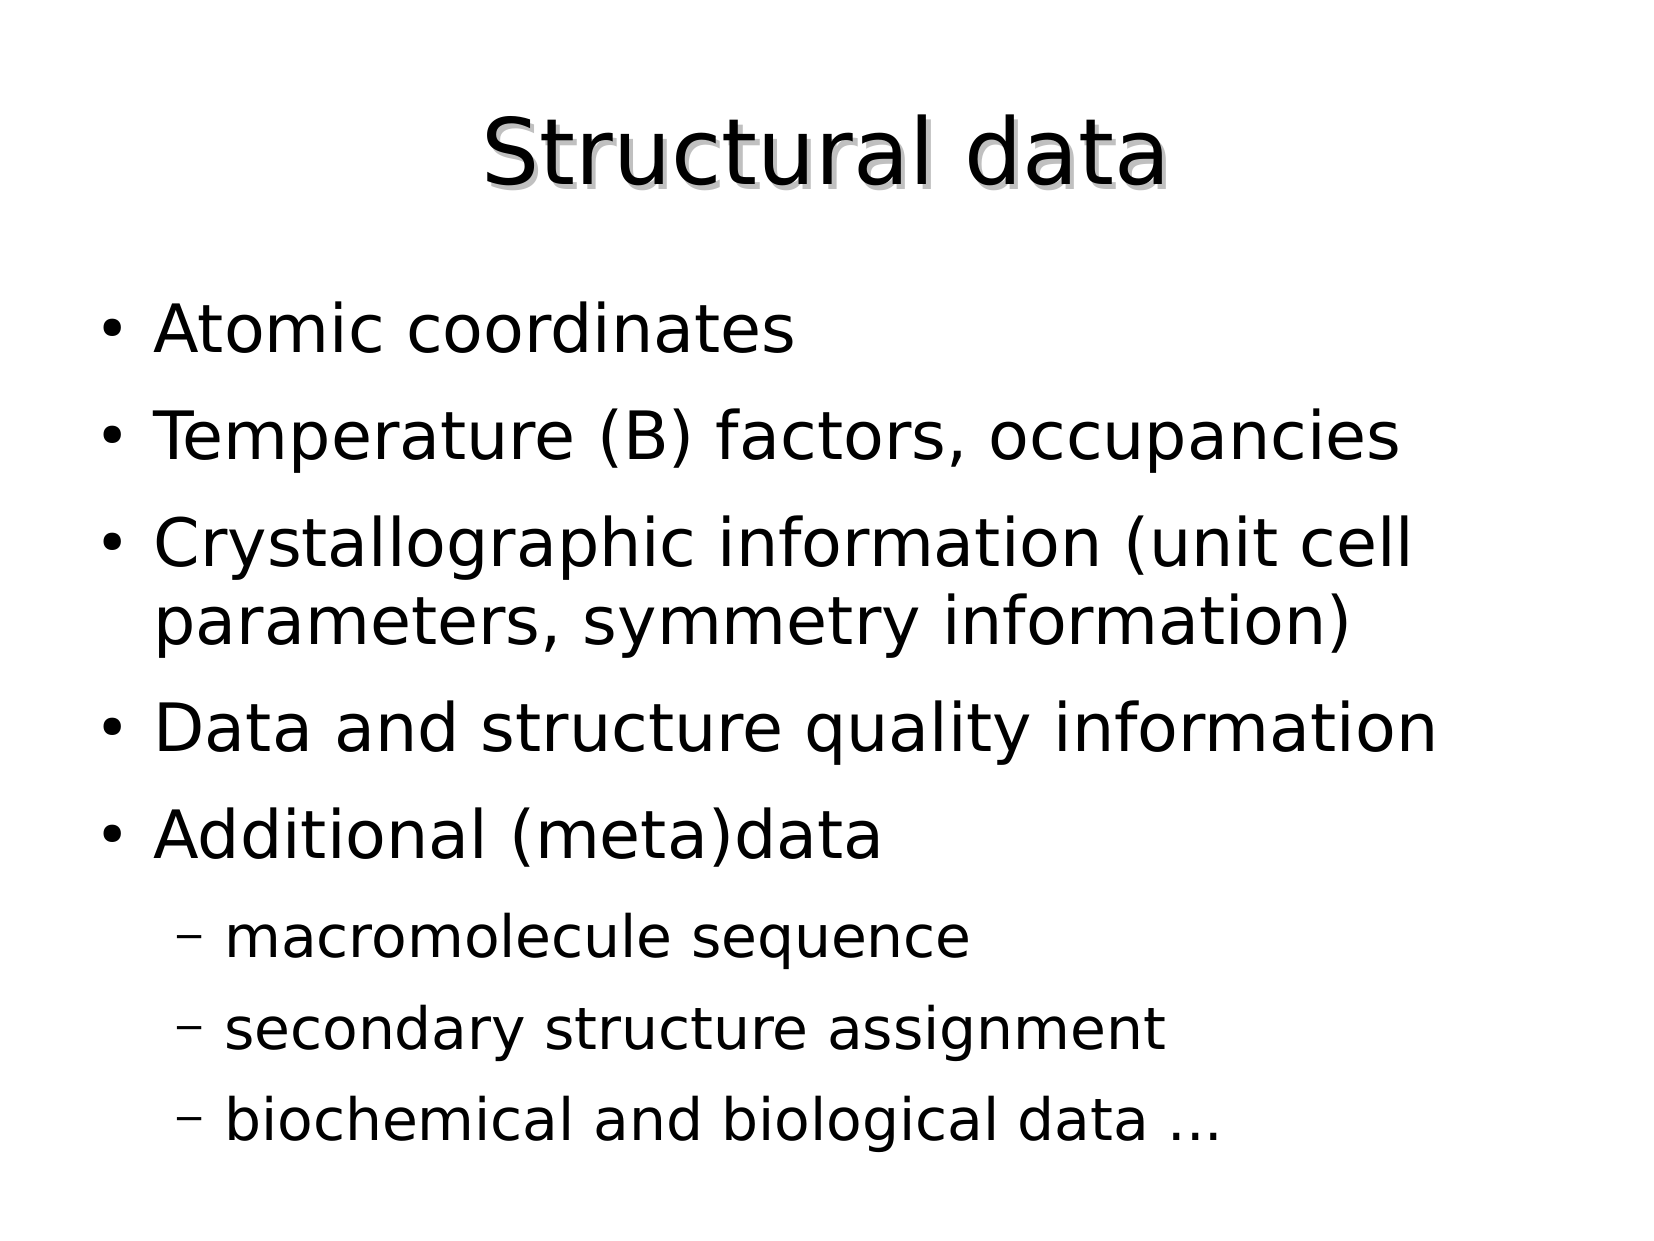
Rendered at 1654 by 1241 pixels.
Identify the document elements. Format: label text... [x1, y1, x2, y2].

title Structural data [82, 49, 1571, 257]
list Atomic coordinates Temperature (B) factors, occupancies Crystallographic information (unit cell parameters, symmetry information) Data and structure quality information Additional (meta)data macromolecule sequence secondary structure assignment biochemical and biological data ... [82, 290, 1571, 1155]
